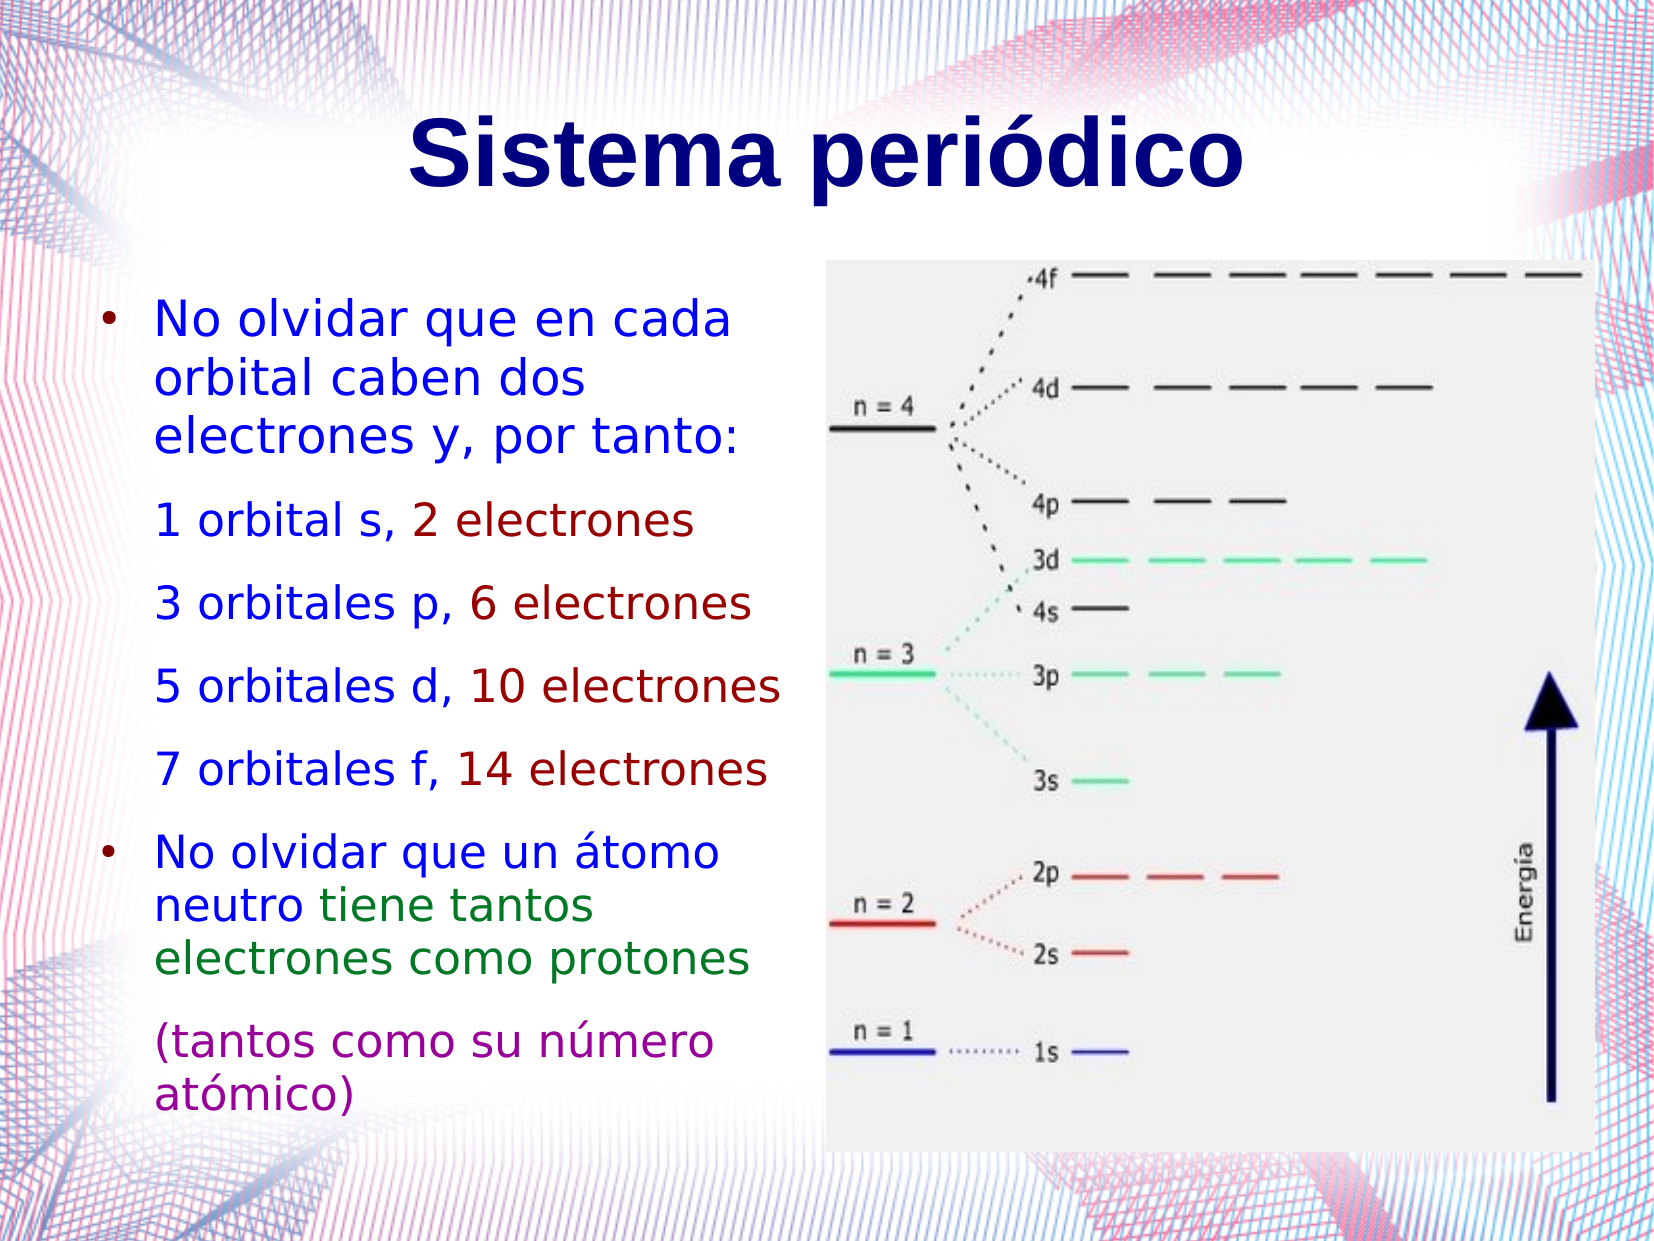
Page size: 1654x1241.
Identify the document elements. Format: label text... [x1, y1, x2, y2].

list No olvidar que en cada orbital caben dos electrones y, por tanto: 1 orbital s, 2 electrones 3 orbitales p, 6 electrones 5 orbitales d, 10 electrones 7 orbitales f, 14 electrones No olvidar que un átomo neutro tiene tantos electrones como protones (tantos como su número atómico) [82, 290, 809, 1241]
title Sistema periódico [82, 49, 1571, 257]
picture [0, 0, 1654, 1241]
